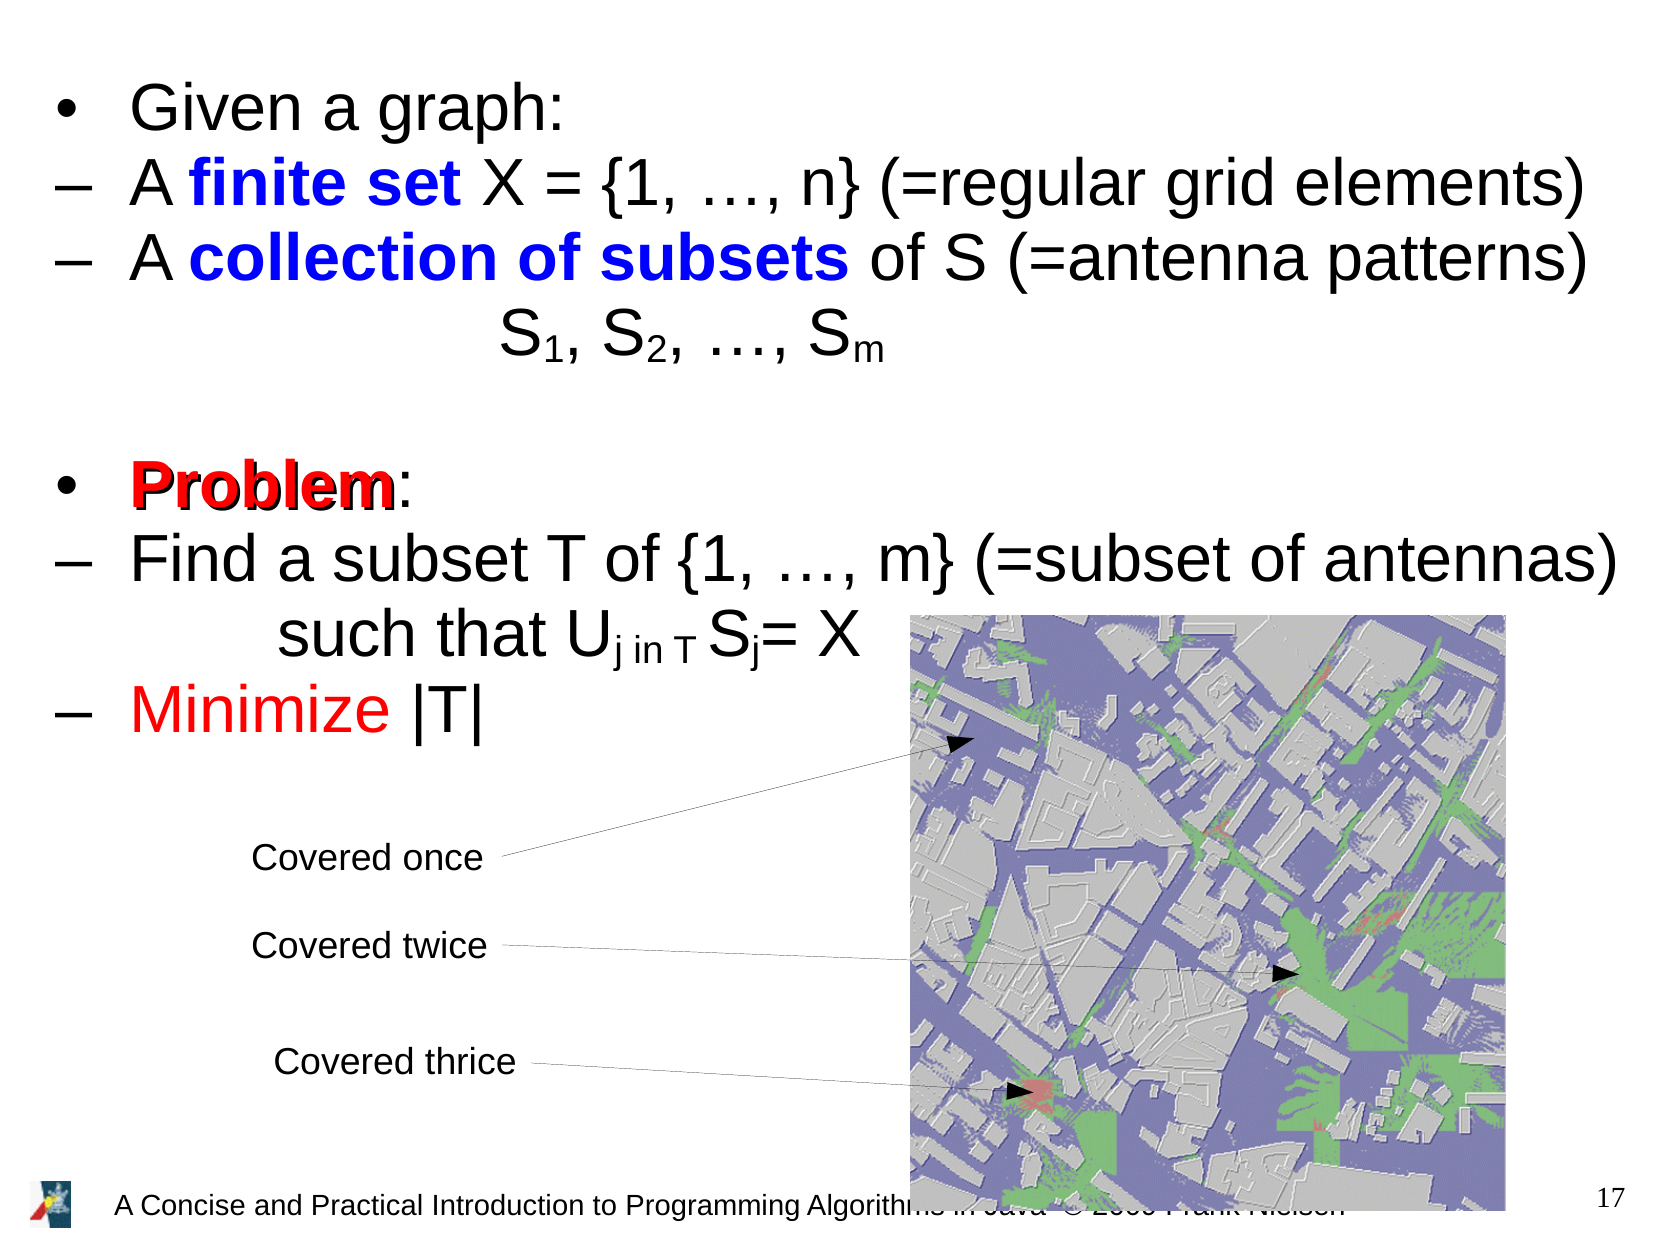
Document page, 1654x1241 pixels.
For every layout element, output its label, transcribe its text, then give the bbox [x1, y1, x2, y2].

text_box Covered once [236, 828, 499, 886]
text_box • Given a graph: – A finite set X = {1, …, n} (=regular grid elements) – A collection of subsets of S (=antenna patterns) S1, S2, …, Sm • Problem: – Find a subset T of {1, …, m} (=subset of antennas) such that Uj in T Sj= X – Minimize |T| [40, 63, 1637, 755]
picture [910, 615, 1506, 1211]
text_box Covered thrice [258, 1033, 532, 1091]
text_box Covered twice [236, 917, 503, 975]
picture [29, 1181, 71, 1228]
